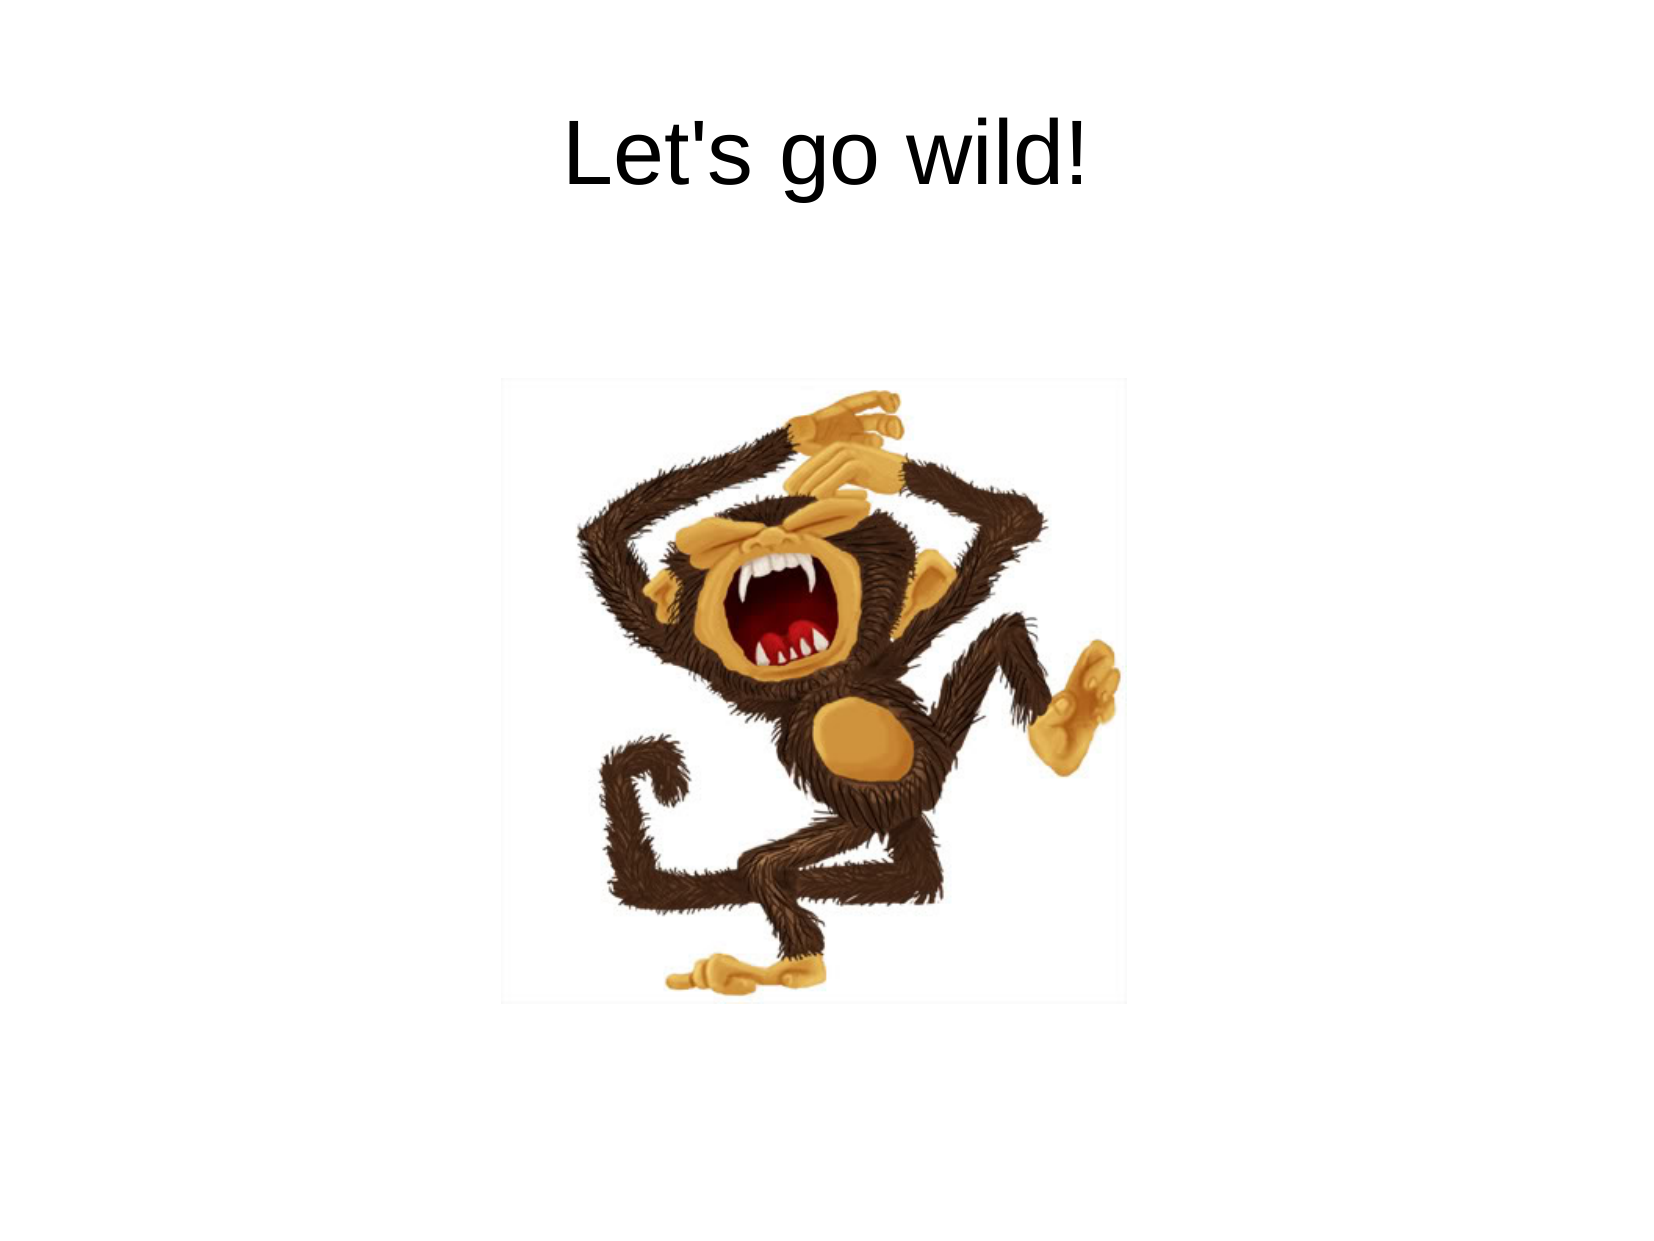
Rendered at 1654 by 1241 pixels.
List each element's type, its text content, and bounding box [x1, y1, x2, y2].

title Let's go wild! [82, 56, 1571, 250]
picture [501, 378, 1127, 1004]
